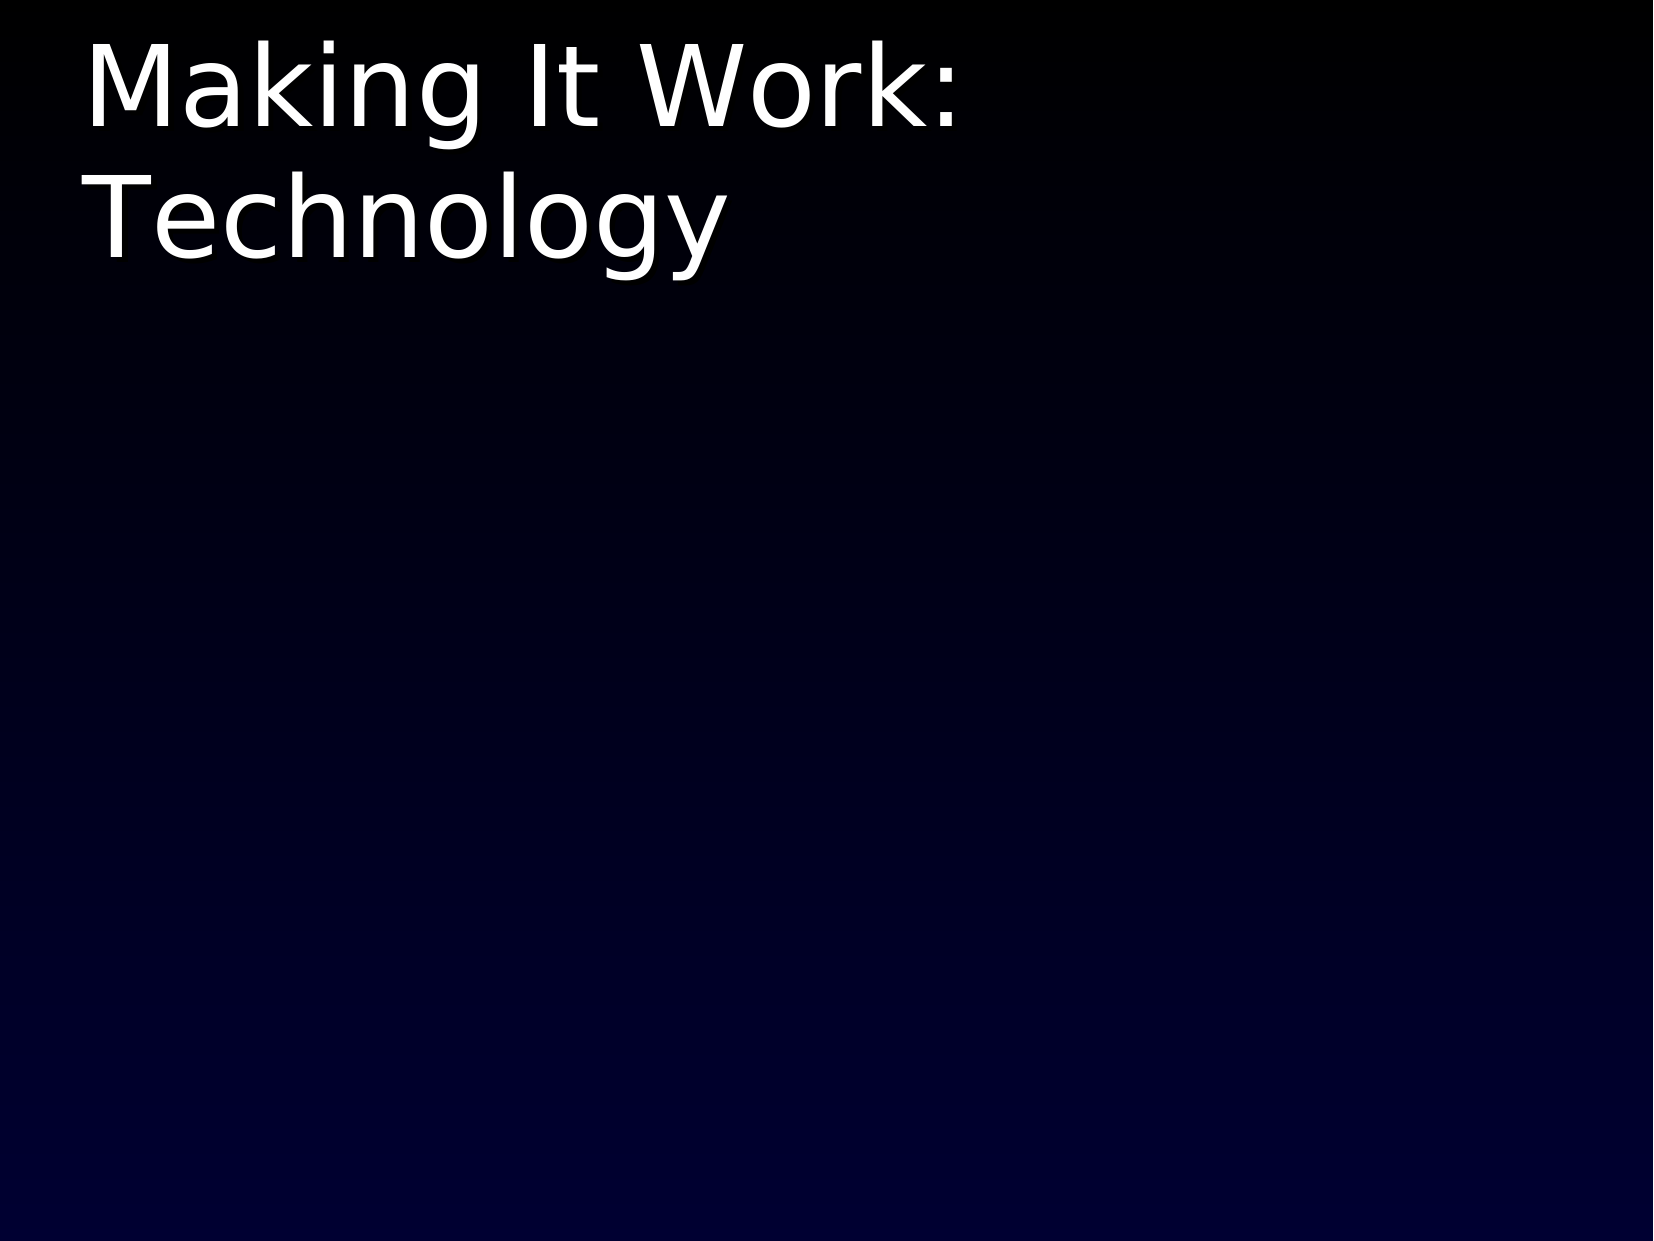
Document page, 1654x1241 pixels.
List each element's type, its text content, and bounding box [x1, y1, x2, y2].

title Making It Work: Technology [82, 21, 1571, 285]
